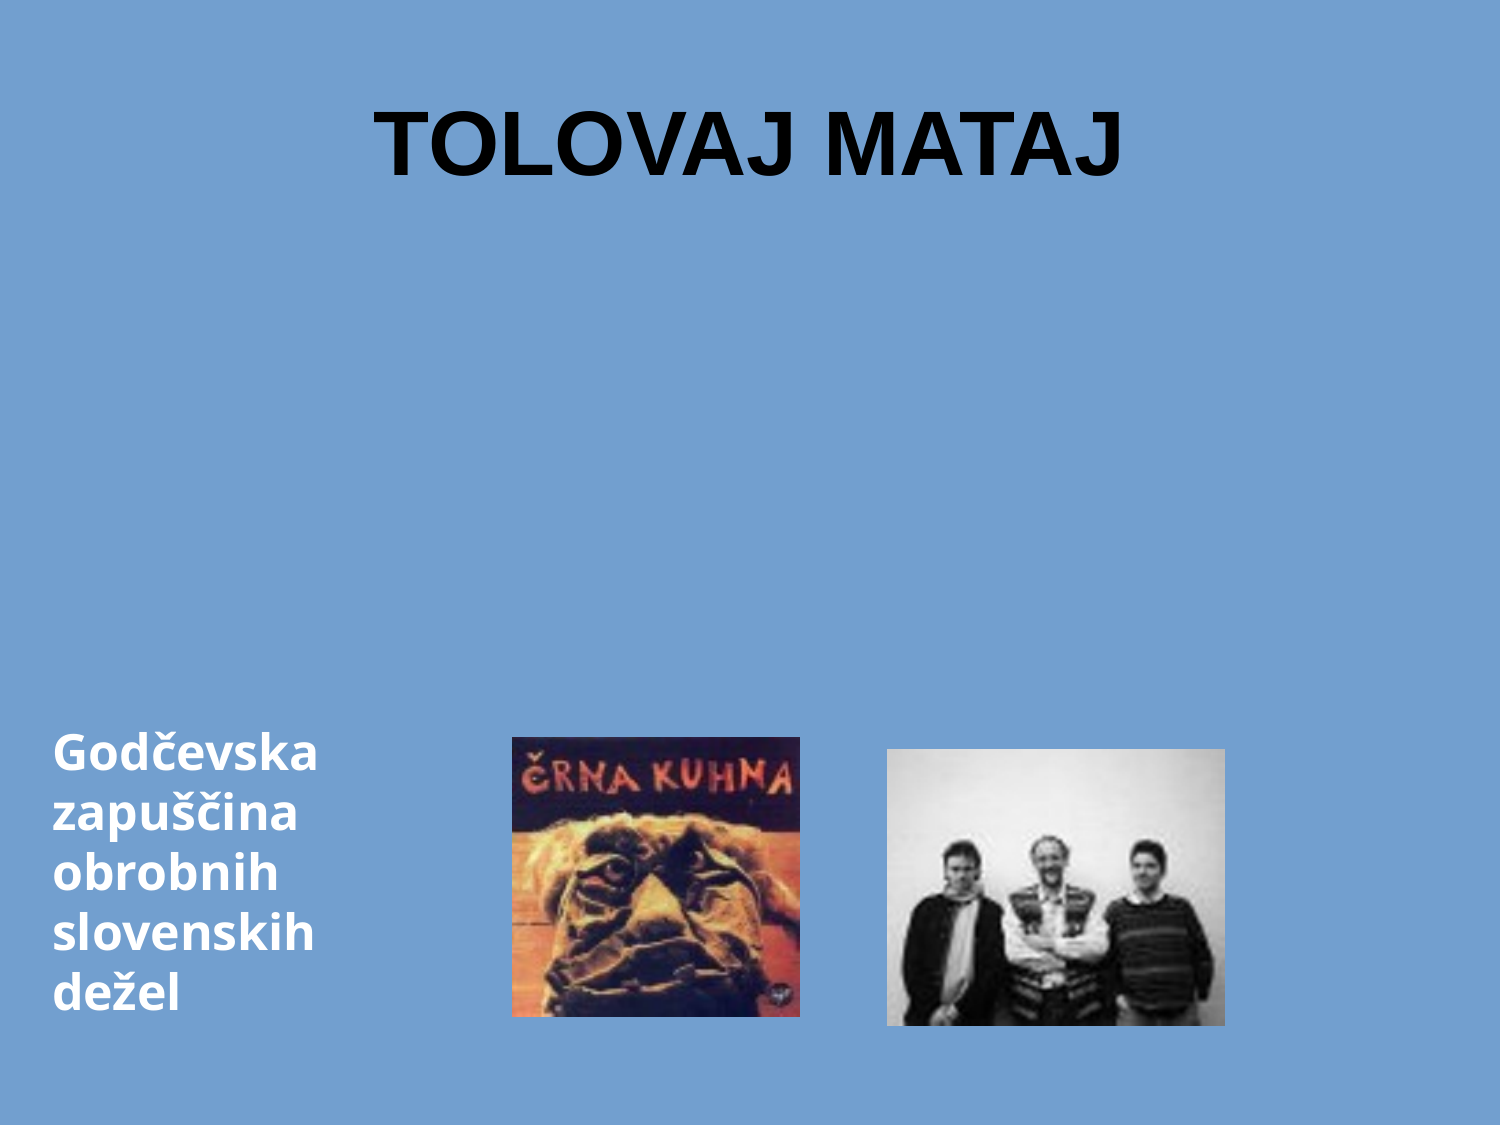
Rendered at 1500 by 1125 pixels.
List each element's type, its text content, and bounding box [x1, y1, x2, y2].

title TOLOVAJ MATAJ [75, 45, 1425, 233]
picture [512, 737, 800, 1017]
text_box Godčevska zapuščina obrobnih slovenskih dežel [37, 712, 450, 1028]
picture [887, 749, 1225, 1026]
